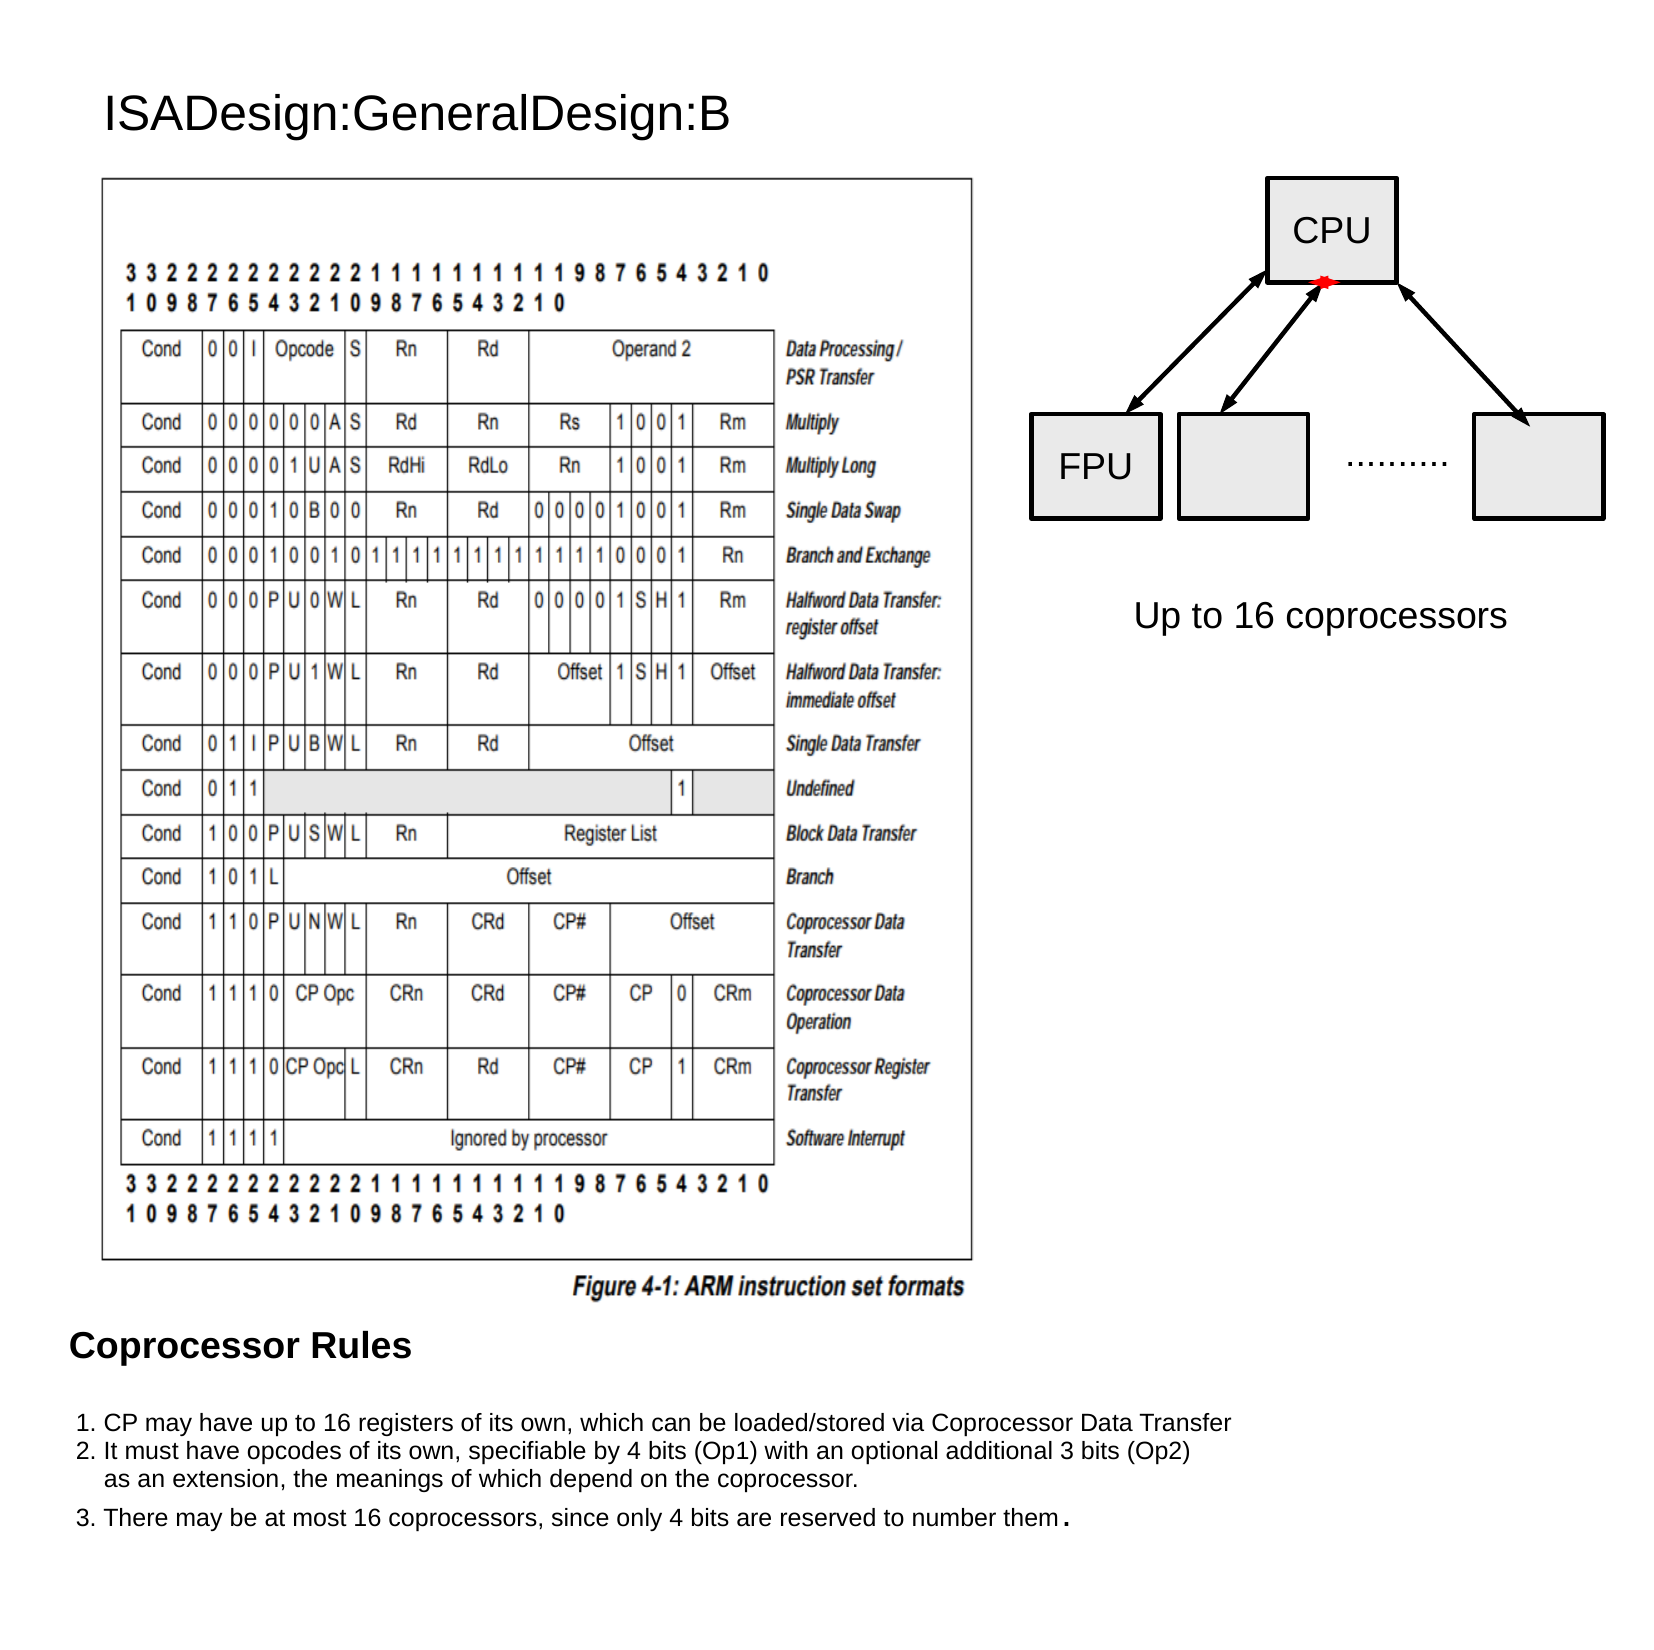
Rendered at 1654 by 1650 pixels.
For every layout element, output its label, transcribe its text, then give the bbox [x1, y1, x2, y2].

text_box Coprocessor Rules 1. CP may have up to 16 registers of its own, which can be loaded/stored via Coprocessor Data Transfer 2. It must have opcodes of its own, specifiable by 4 bits (Op1) with an optional additional 3 bits (Op2) as an extension, the meanings of which depend on the coprocessor. 3. There may be at most 16 coprocessors, since only 4 bits are reserved to number them. [51, 1314, 1252, 1589]
text_box CPU [1267, 177, 1397, 283]
text_box ISADesign:GeneralDesign:B [88, 78, 1076, 166]
text_box Up to 16 coprocessors [1116, 584, 1526, 646]
text_box [1474, 414, 1604, 519]
text_box [1178, 414, 1309, 519]
text_box FPU [1031, 414, 1161, 519]
picture [88, 165, 1006, 1309]
text_box .......... [1328, 423, 1468, 485]
